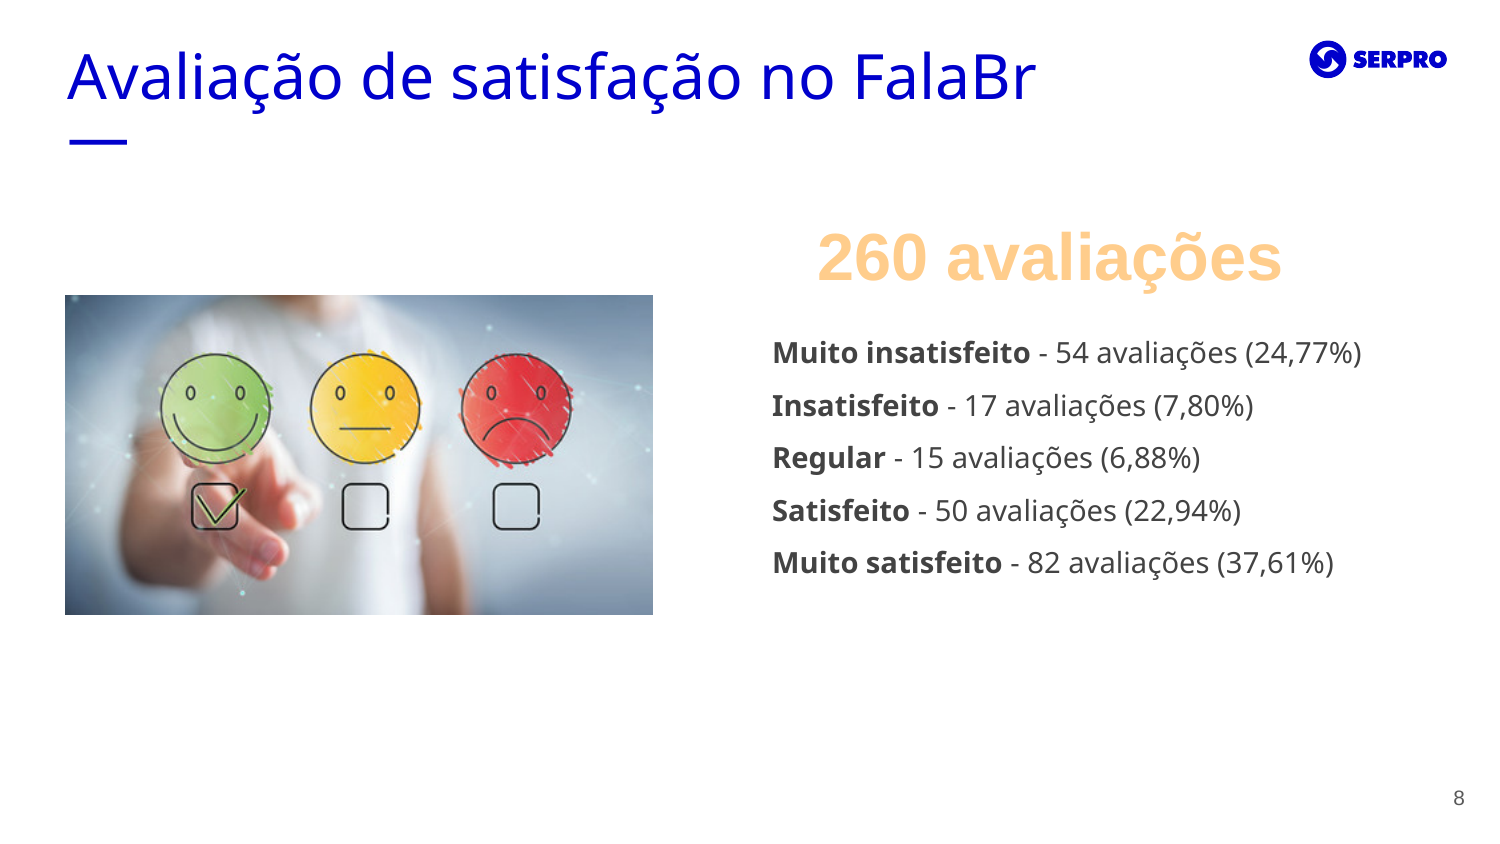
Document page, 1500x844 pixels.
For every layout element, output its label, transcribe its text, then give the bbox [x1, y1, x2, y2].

text_box Muito insatisfeito - 54 avaliações (24,77%) Insatisfeito - 17 avaliações (7,80%) Regular - 15 avaliações (6,88%) Satisfeito - 50 avaliações (22,94%) Muito satisfeito - 82 avaliações (37,61%) [683, 302, 1390, 595]
picture [65, 295, 653, 615]
slide_number <número> [1389, 764, 1480, 830]
picture [1306, 37, 1450, 82]
text_box 260 avaliações [711, 206, 1390, 302]
title Avaliação de satisfação no FalaBr — [52, 36, 1198, 133]
